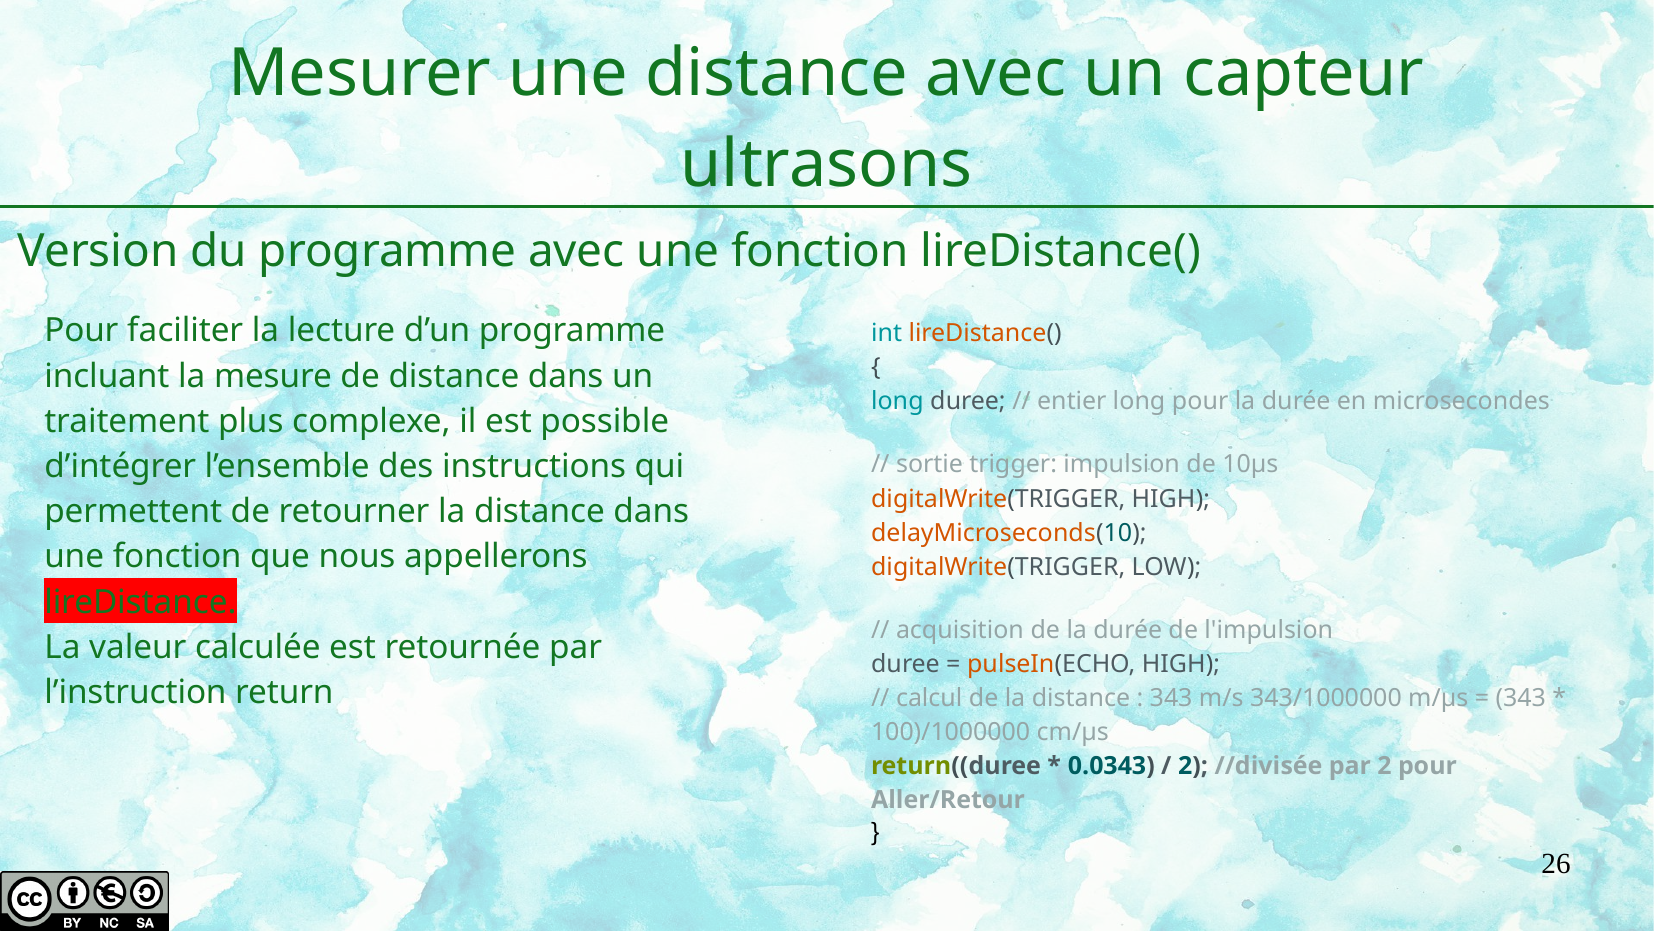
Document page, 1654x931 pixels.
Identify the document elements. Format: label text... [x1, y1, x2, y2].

text_box int lireDistance() { long duree; // entier long pour la durée en microsecondes // sortie trigger: impulsion de 10µs digitalWrite(TRIGGER, HIGH); delayMicroseconds(10); digitalWrite(TRIGGER, LOW); // acquisition de la durée de l'impulsion duree = pulseIn(ECHO, HIGH); // calcul de la distance : 343 m/s 343/1000000 m/µs = (343 * 100)/1000000 cm/µs return((duree * 0.0343) / 2); //divisée par 2 pour Aller/Retour } [856, 307, 1625, 835]
picture [0, 871, 169, 931]
text_box Pour faciliter la lecture d’un programme incluant la mesure de distance dans un traitement plus complexe, il est possible d’intégrer l’ensemble des instructions qui permettent de retourner la distance dans une fonction que nous appellerons lireDistance. La valeur calculée est retournée par l’instruction return [29, 298, 739, 721]
list Version du programme avec une fonction lireDistance() [17, 217, 1506, 296]
title Mesurer une distance avec un capteur ultrasons [82, 23, 1571, 206]
